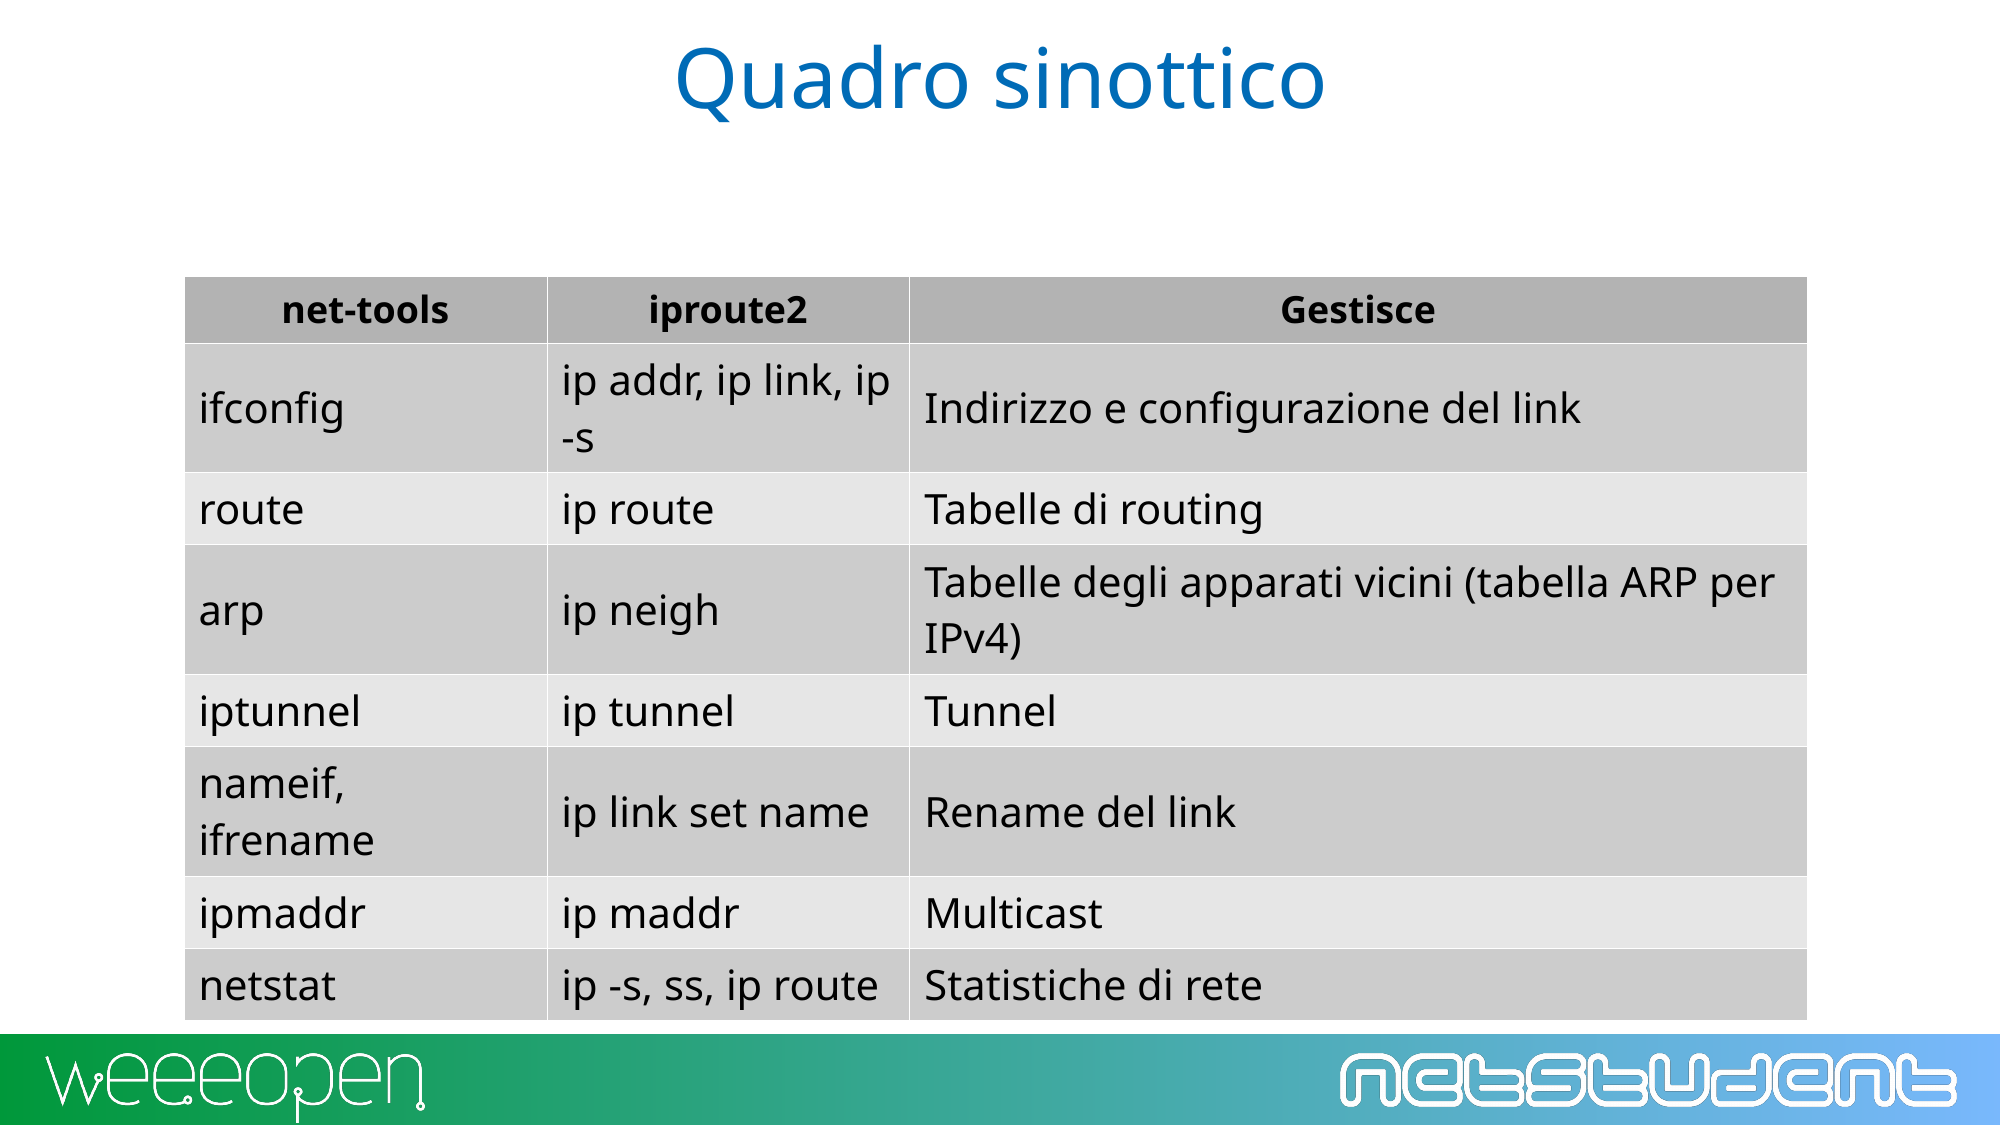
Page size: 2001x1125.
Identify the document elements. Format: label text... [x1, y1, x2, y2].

table_cell iptunnel [185, 675, 547, 746]
table_cell ip tunnel [548, 675, 909, 746]
table_cell ip link set name [548, 747, 909, 876]
table_cell ip neigh [548, 545, 909, 674]
table_cell Rename del link [910, 747, 1807, 876]
table_cell ipmaddr [185, 877, 547, 948]
table_cell arp [185, 545, 547, 674]
table_header iproute2 [548, 277, 909, 343]
table_cell ip route [548, 473, 909, 544]
table_cell ip -s, ss, ip route [548, 949, 909, 1020]
picture [1340, 1053, 1957, 1107]
table_cell nameif, ifrename [185, 747, 547, 876]
table_cell ifconfig [185, 344, 547, 472]
table_cell Tabelle degli apparati vicini (tabella ARP per IPv4) [910, 545, 1807, 674]
table_cell netstat [185, 949, 547, 1020]
table_cell ip addr, ip link, ip -s [548, 344, 909, 472]
table_cell Tabelle di routing [910, 473, 1807, 544]
table_header Gestisce [910, 277, 1807, 343]
table_cell Statistiche di rete [910, 949, 1807, 1020]
table_cell route [185, 473, 547, 544]
title Quadro sinottico [43, 29, 1959, 247]
table_cell Multicast [910, 877, 1807, 948]
table_header net-tools [185, 277, 547, 343]
picture [45, 1053, 425, 1123]
table_cell Indirizzo e configurazione del link [910, 344, 1807, 472]
table_cell ip maddr [548, 877, 909, 948]
table_cell Tunnel [910, 675, 1807, 746]
